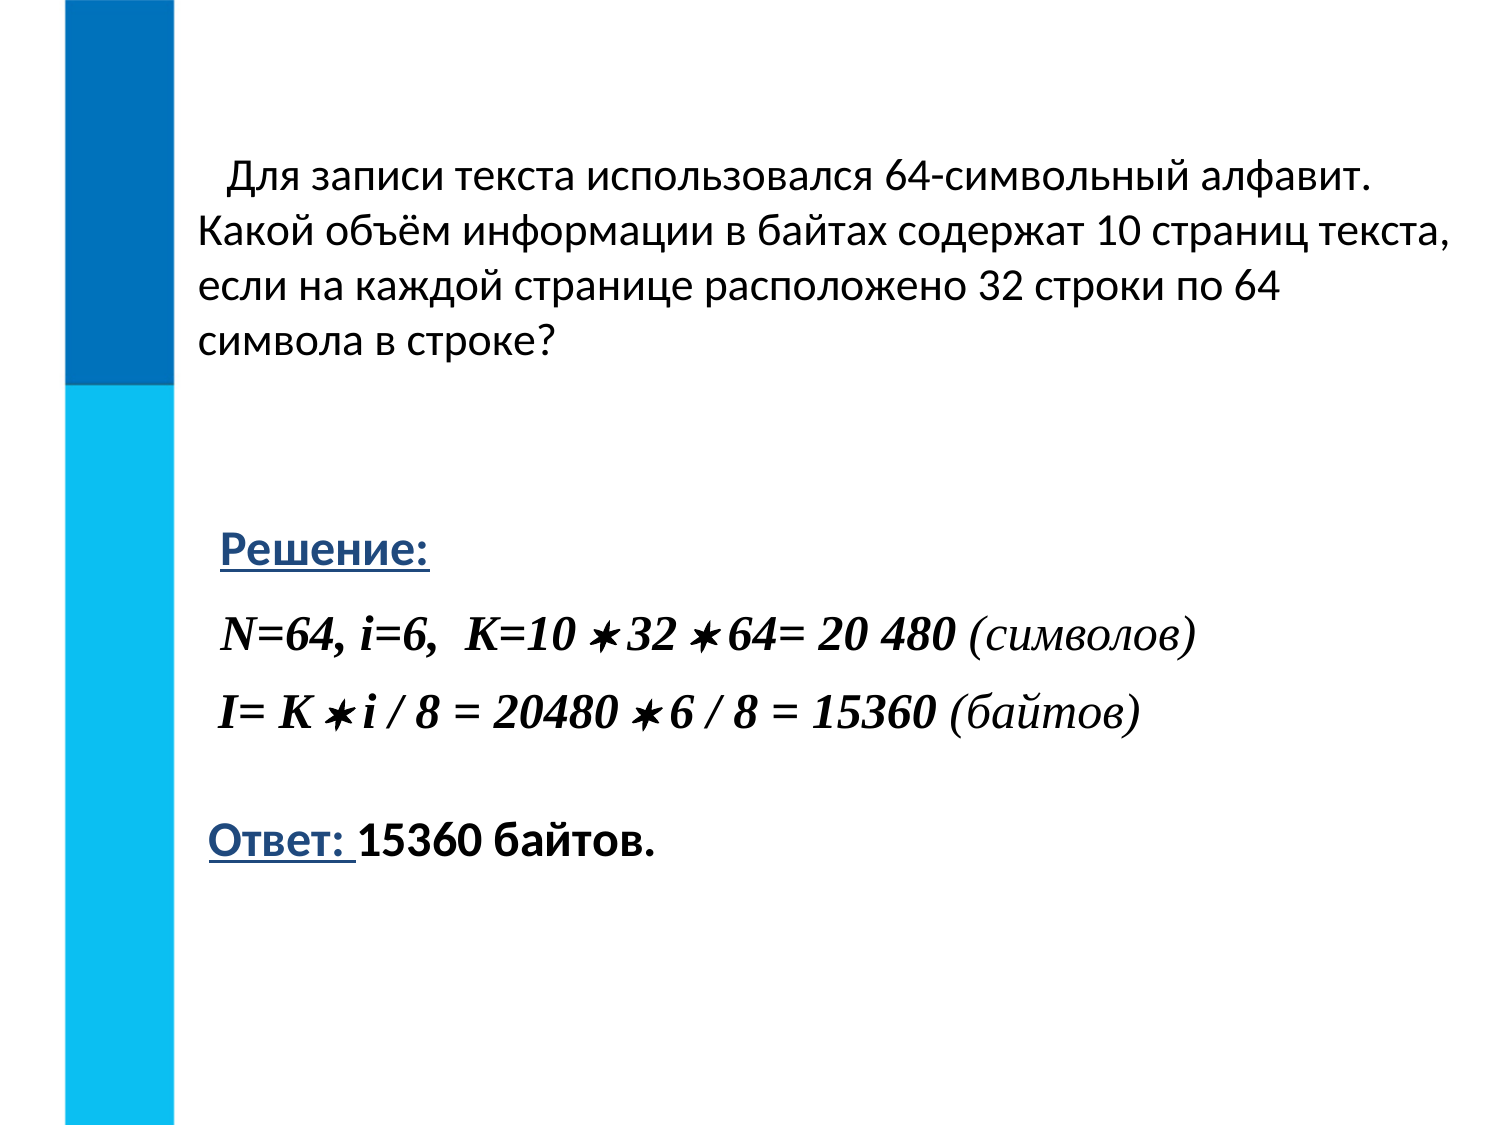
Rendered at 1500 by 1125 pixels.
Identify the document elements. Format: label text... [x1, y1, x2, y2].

text_box Для записи текста использовался 64-символьный алфавит. Какой объём информации в байтах содержат 10 страниц текста, если на каждой странице расположено 32 строки по 64 символа в строке? [183, 137, 1471, 373]
text_box Решение: N=64, i=6, K=10  32  64= 20 480 (символов) [177, 507, 1465, 668]
text_box I= K  i / 8 = 20480  6 / 8 = 15360 (байтов) [174, 670, 1463, 747]
text_box Ответ: 15360 байтов. [165, 798, 1453, 875]
picture [0, 0, 1500, 1125]
